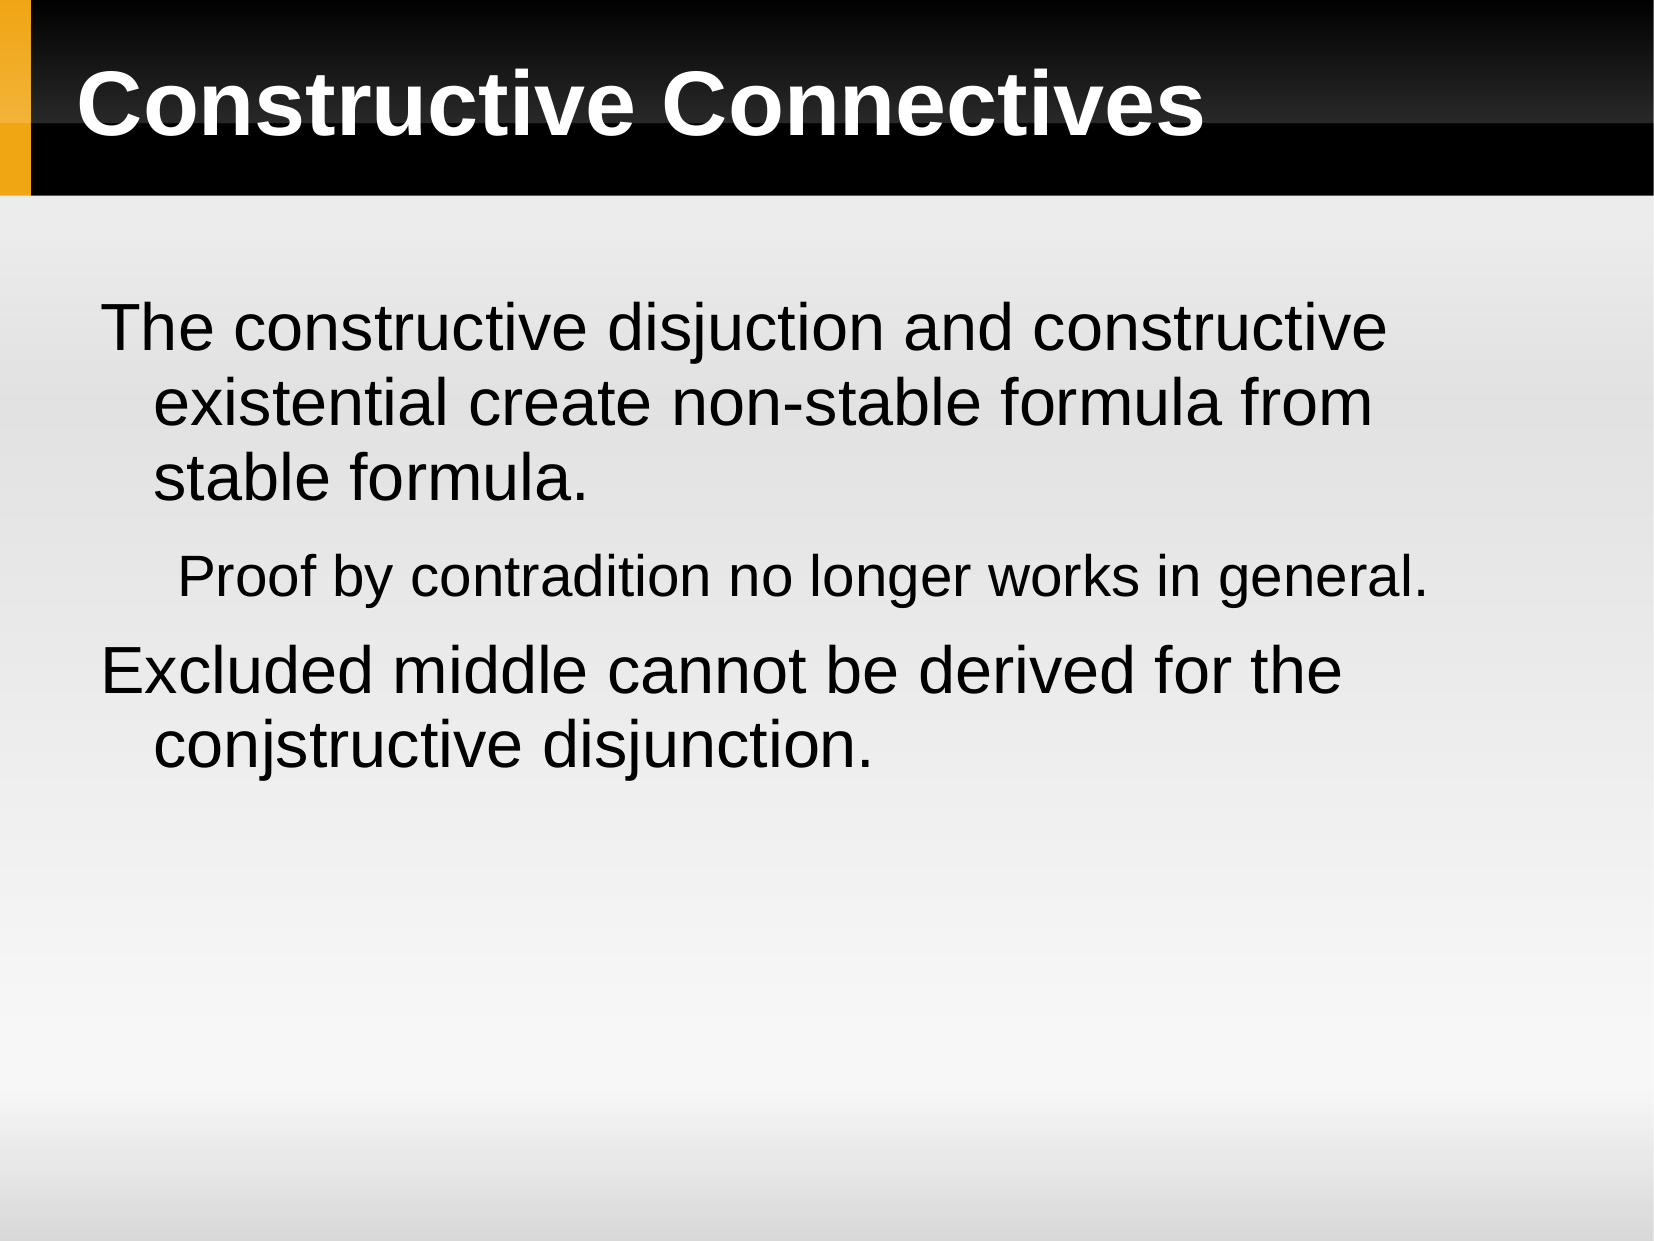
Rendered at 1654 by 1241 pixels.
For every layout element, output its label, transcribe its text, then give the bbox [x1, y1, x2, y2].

title Constructive Connectives [76, 7, 1565, 200]
picture [0, 0, 1654, 1241]
list The constructive disjuction and constructive existential create non-stable formula from stable formula. Proof by contradition no longer works in general. Excluded middle cannot be derived for the conjstructive disjunction. [82, 290, 1571, 1094]
